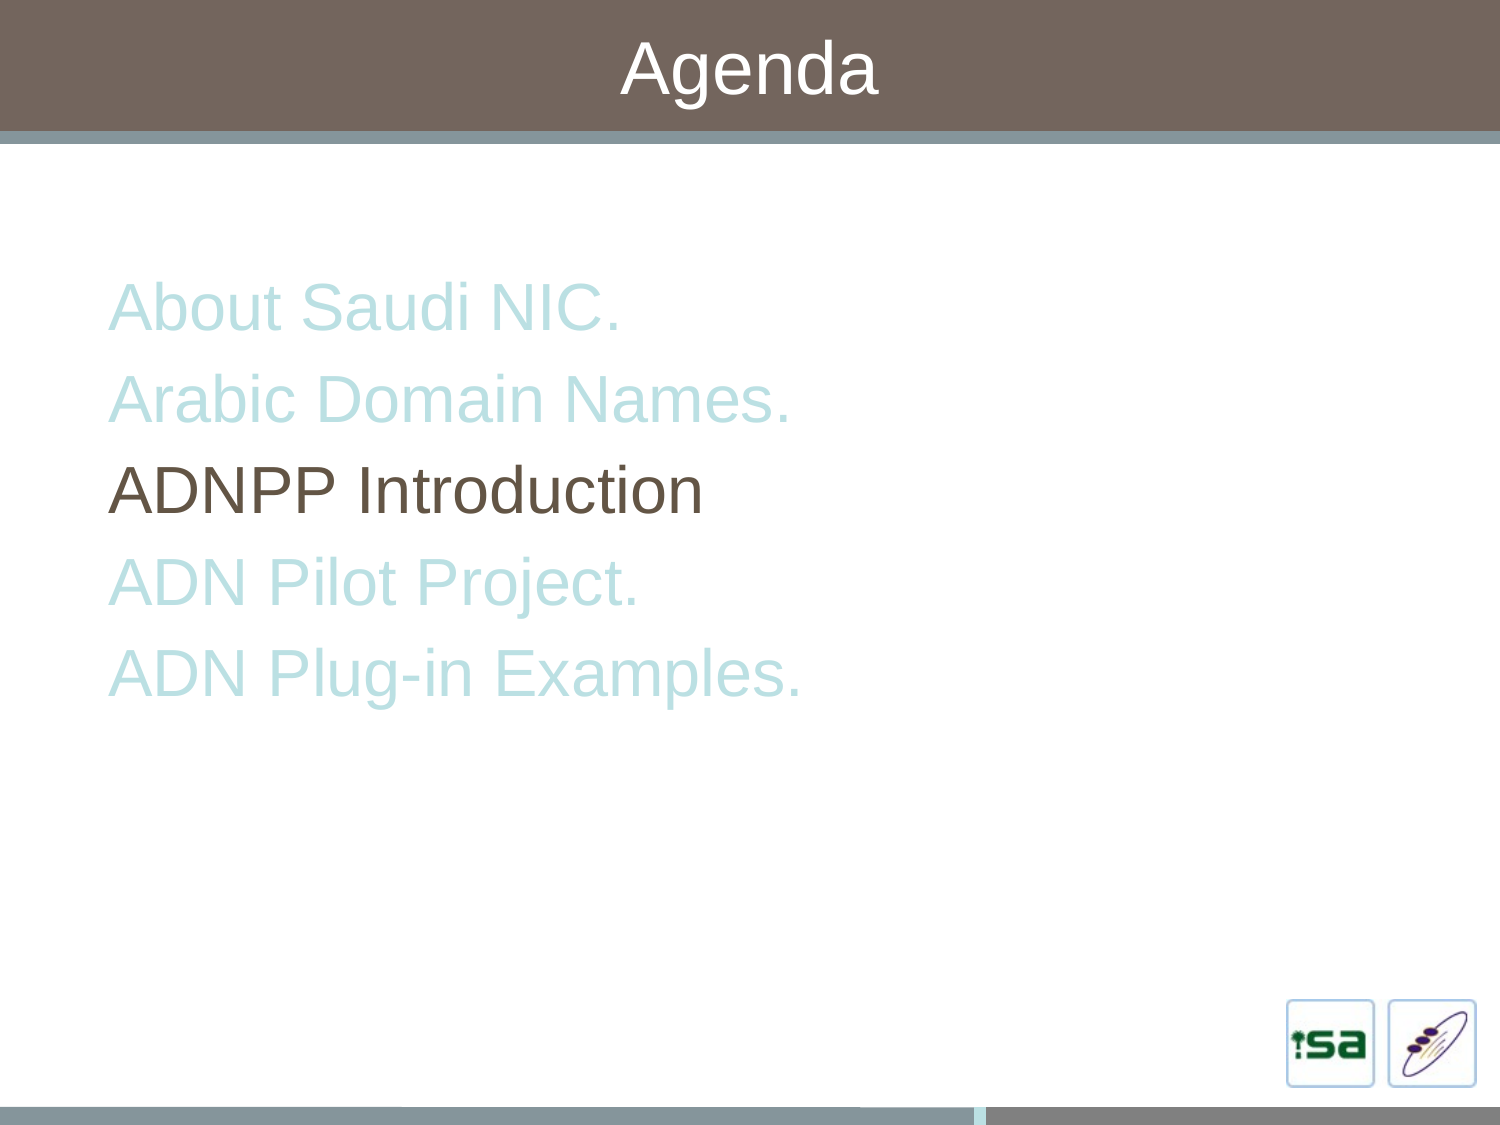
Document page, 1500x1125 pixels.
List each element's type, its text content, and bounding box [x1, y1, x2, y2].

list About Saudi NIC. Arabic Domain Names. ADNPP Introduction ADN Pilot Project. ADN Plug-in Examples. [75, 262, 1426, 1006]
picture [1286, 999, 1477, 1088]
text_box Agenda [0, 0, 1500, 131]
